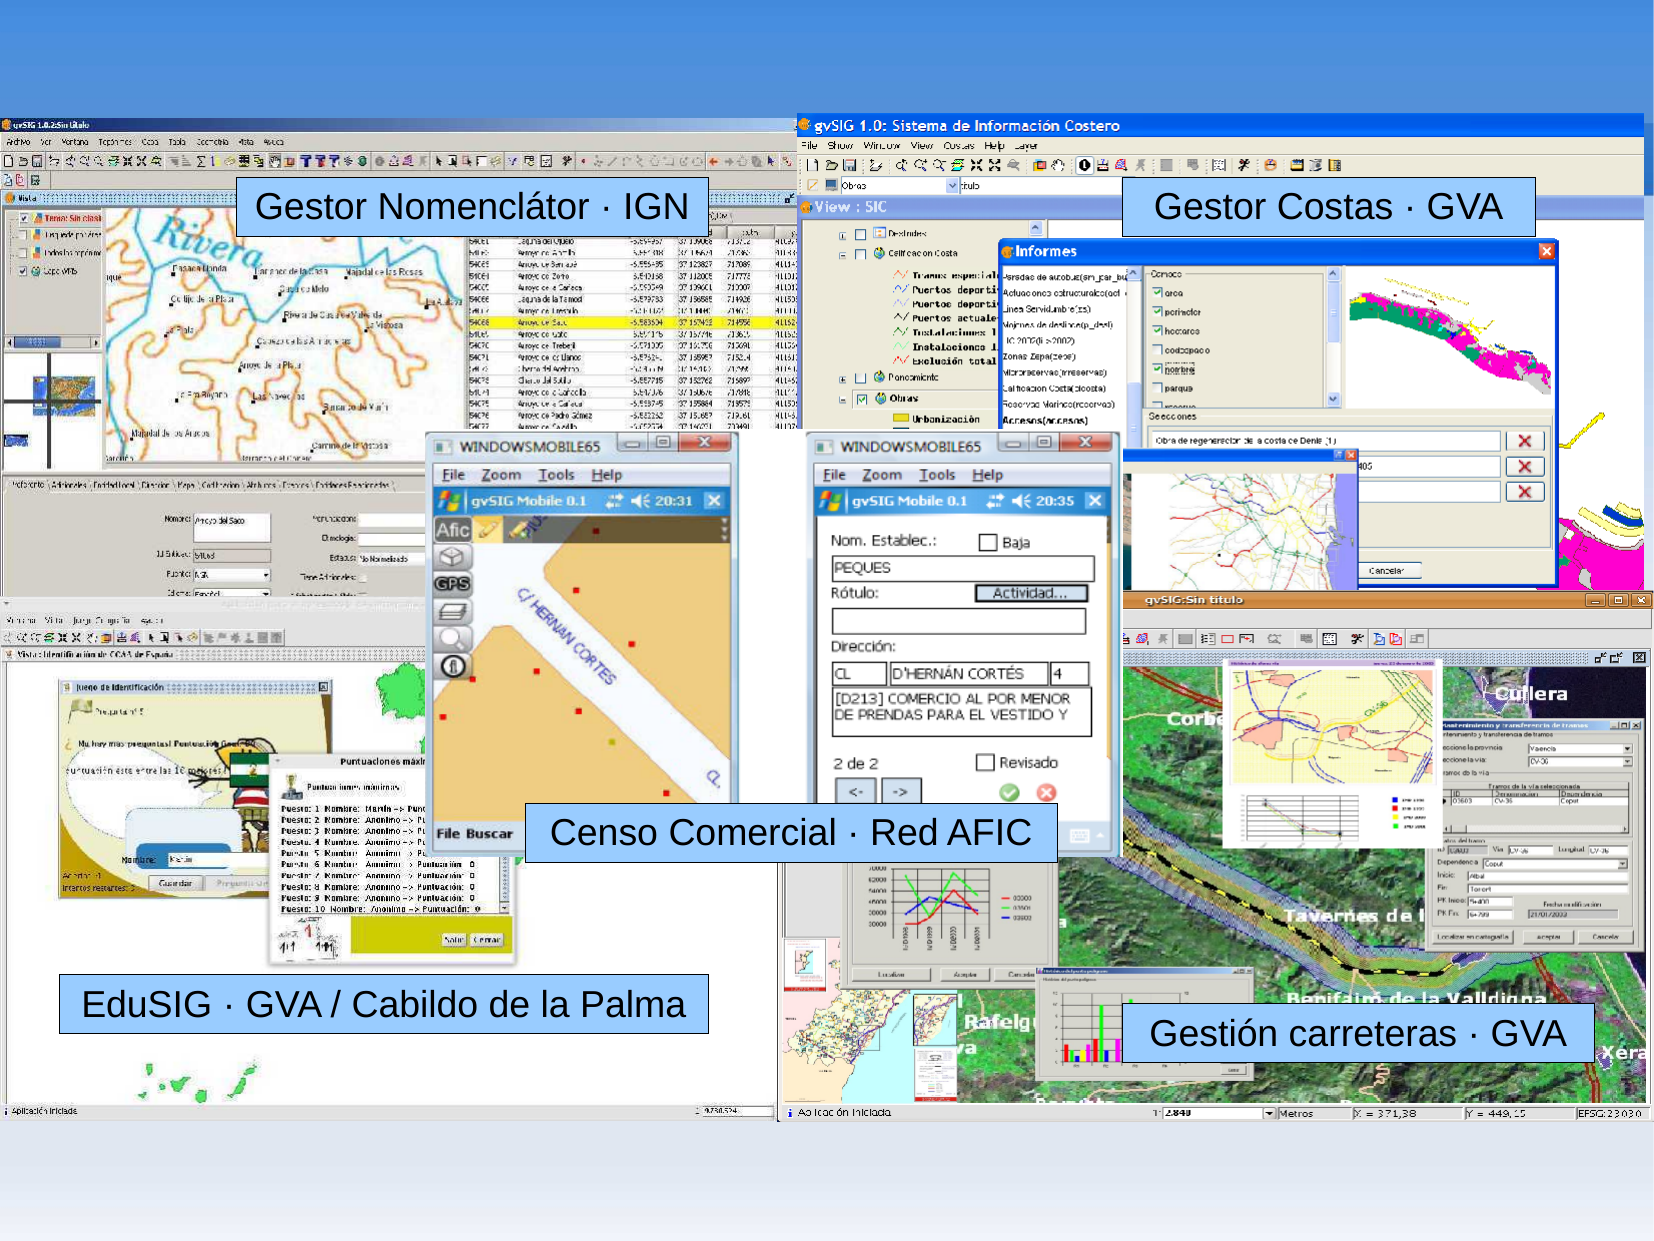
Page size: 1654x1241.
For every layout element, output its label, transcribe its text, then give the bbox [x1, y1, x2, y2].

text_box Gestor Nomenclátor · IGN [236, 177, 709, 237]
picture [0, 0, 1654, 1241]
text_box Censo Comercial · Red AFIC [525, 803, 1058, 863]
text_box Gestor Costas · GVA [1122, 177, 1536, 237]
text_box Gestión carreteras · GVA [1122, 1003, 1595, 1063]
text_box EduSIG · GVA / Cabildo de la Palma [59, 974, 709, 1034]
